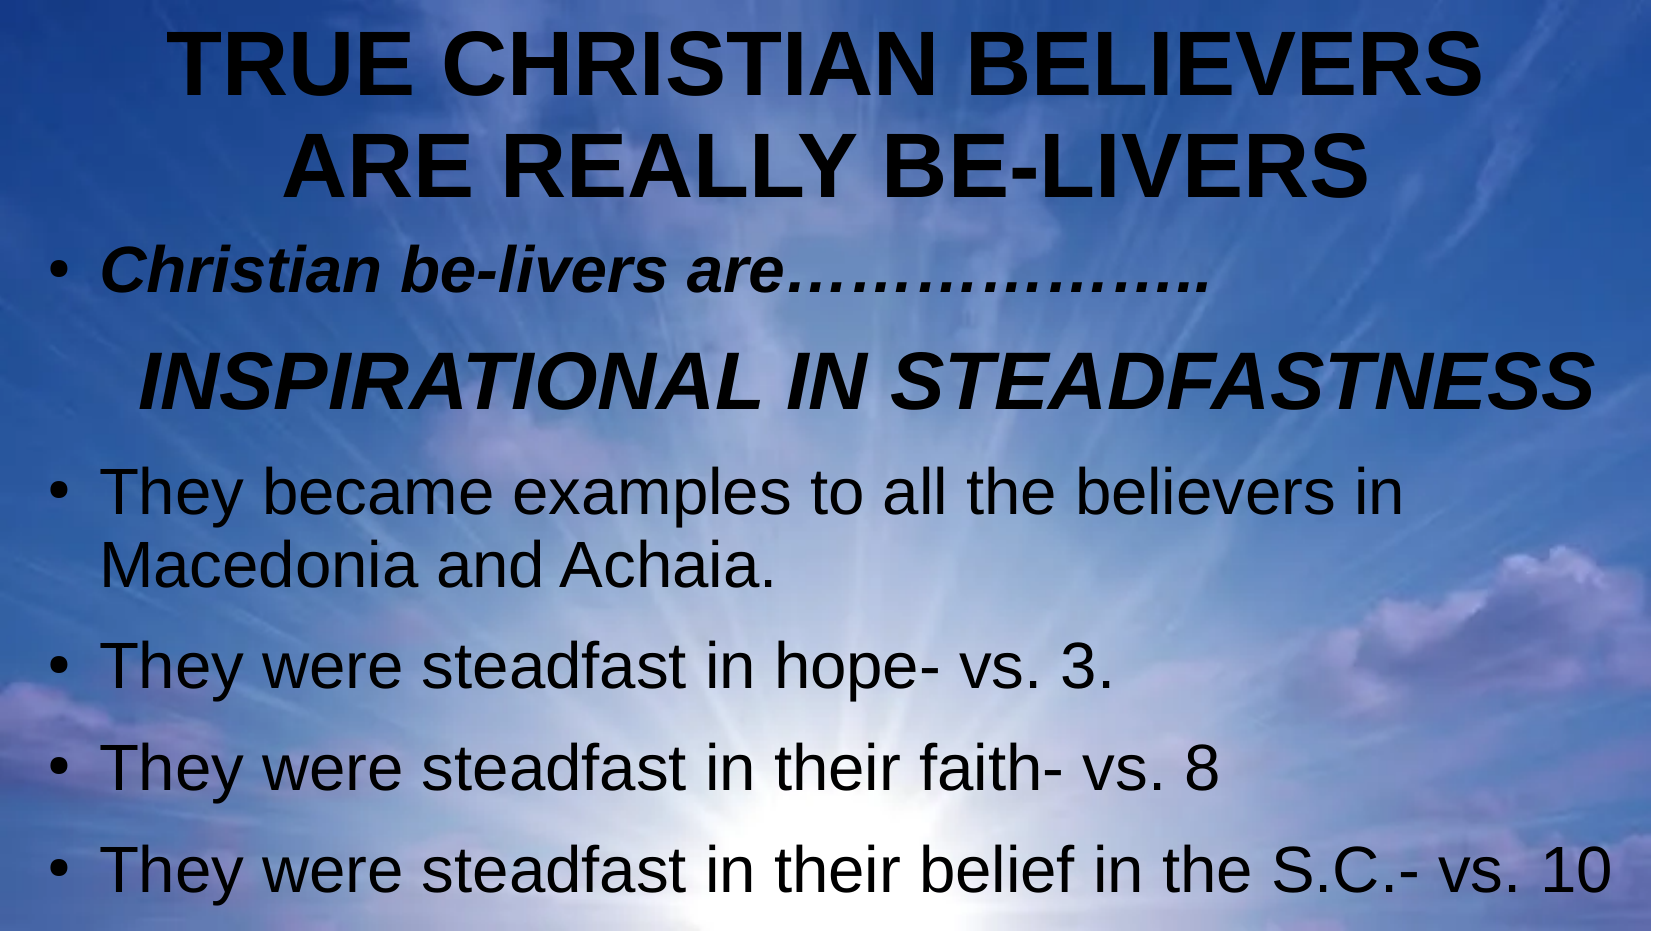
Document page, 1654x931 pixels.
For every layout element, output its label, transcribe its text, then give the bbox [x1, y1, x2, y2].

list Christian be-livers are……………….. INSPIRATIONAL IN STEADFASTNESS They became examples to all the believers in Macedonia and Achaia. They were steadfast in hope- vs. 3. They were steadfast in their faith- vs. 8 They were steadfast in their belief in the S.C.- vs. 10 [30, 233, 1636, 916]
picture [0, 0, 1651, 931]
title TRUE CHRISTIAN BELIEVERS ARE REALLY BE-LIVERS [82, 12, 1571, 218]
